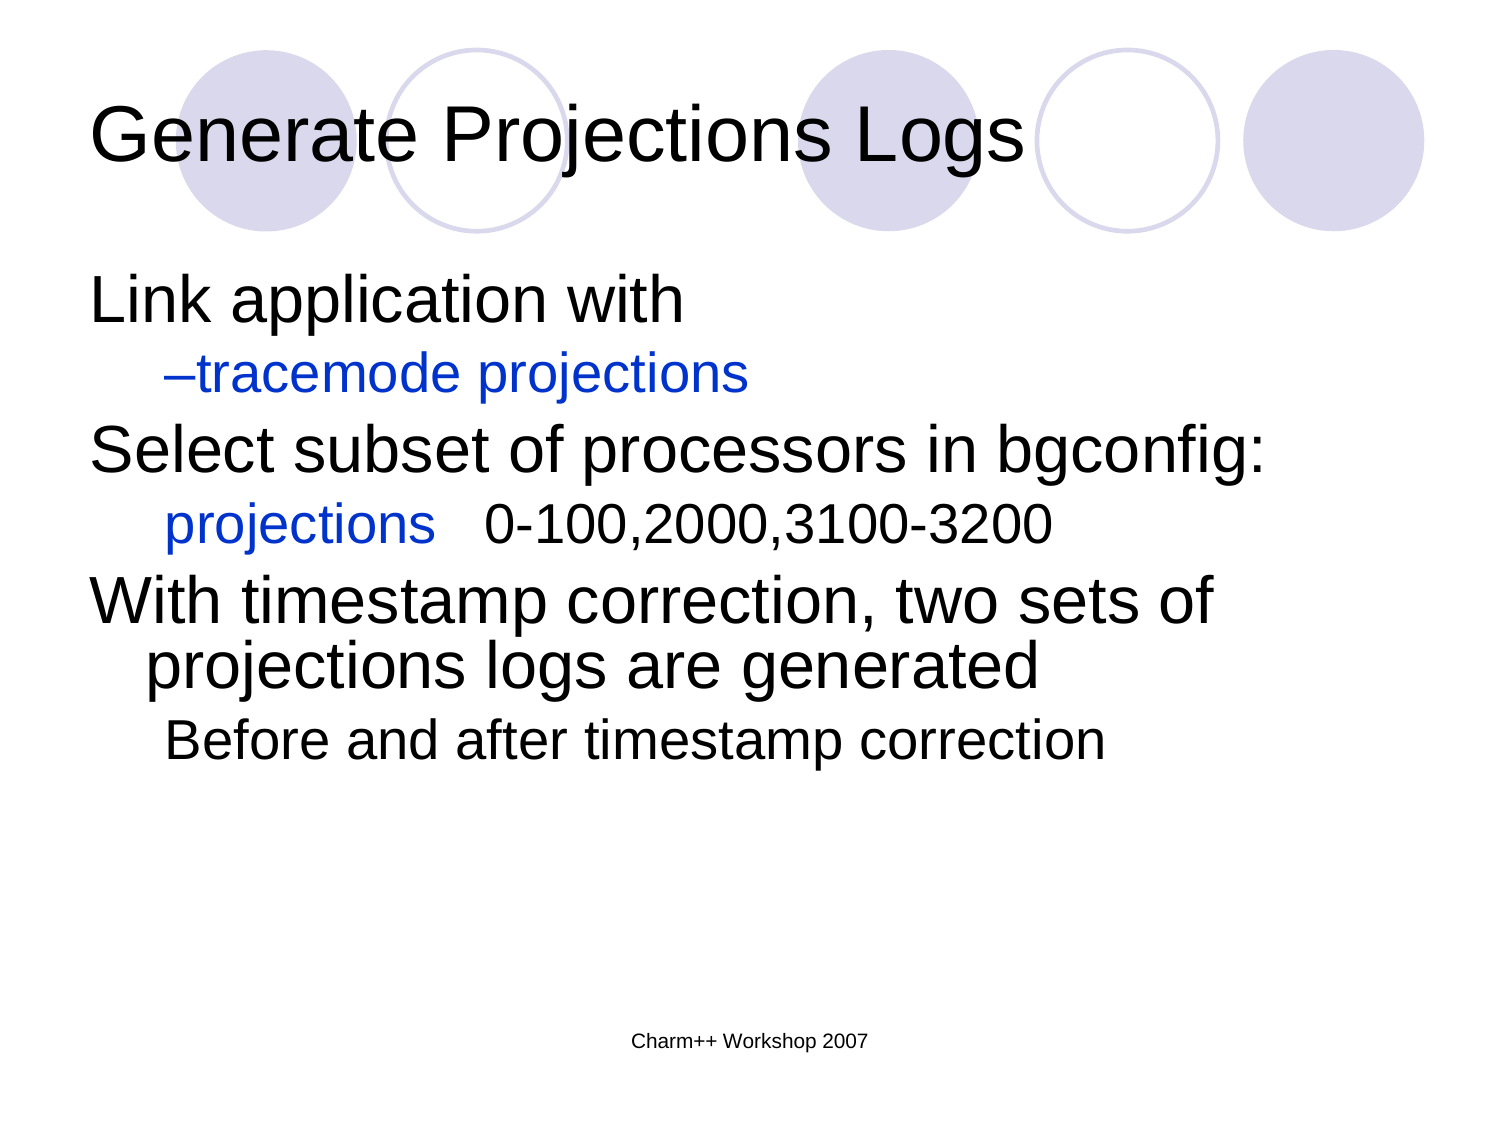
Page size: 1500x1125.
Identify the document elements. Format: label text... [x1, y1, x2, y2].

title Generate Projections Logs [75, 45, 1426, 233]
list Link application with –tracemode projections Select subset of processors in bgconfig: projections 0-100,2000,3100-3200 With timestamp correction, two sets of projections logs are generated Before and after timestamp correction [75, 262, 1426, 1006]
